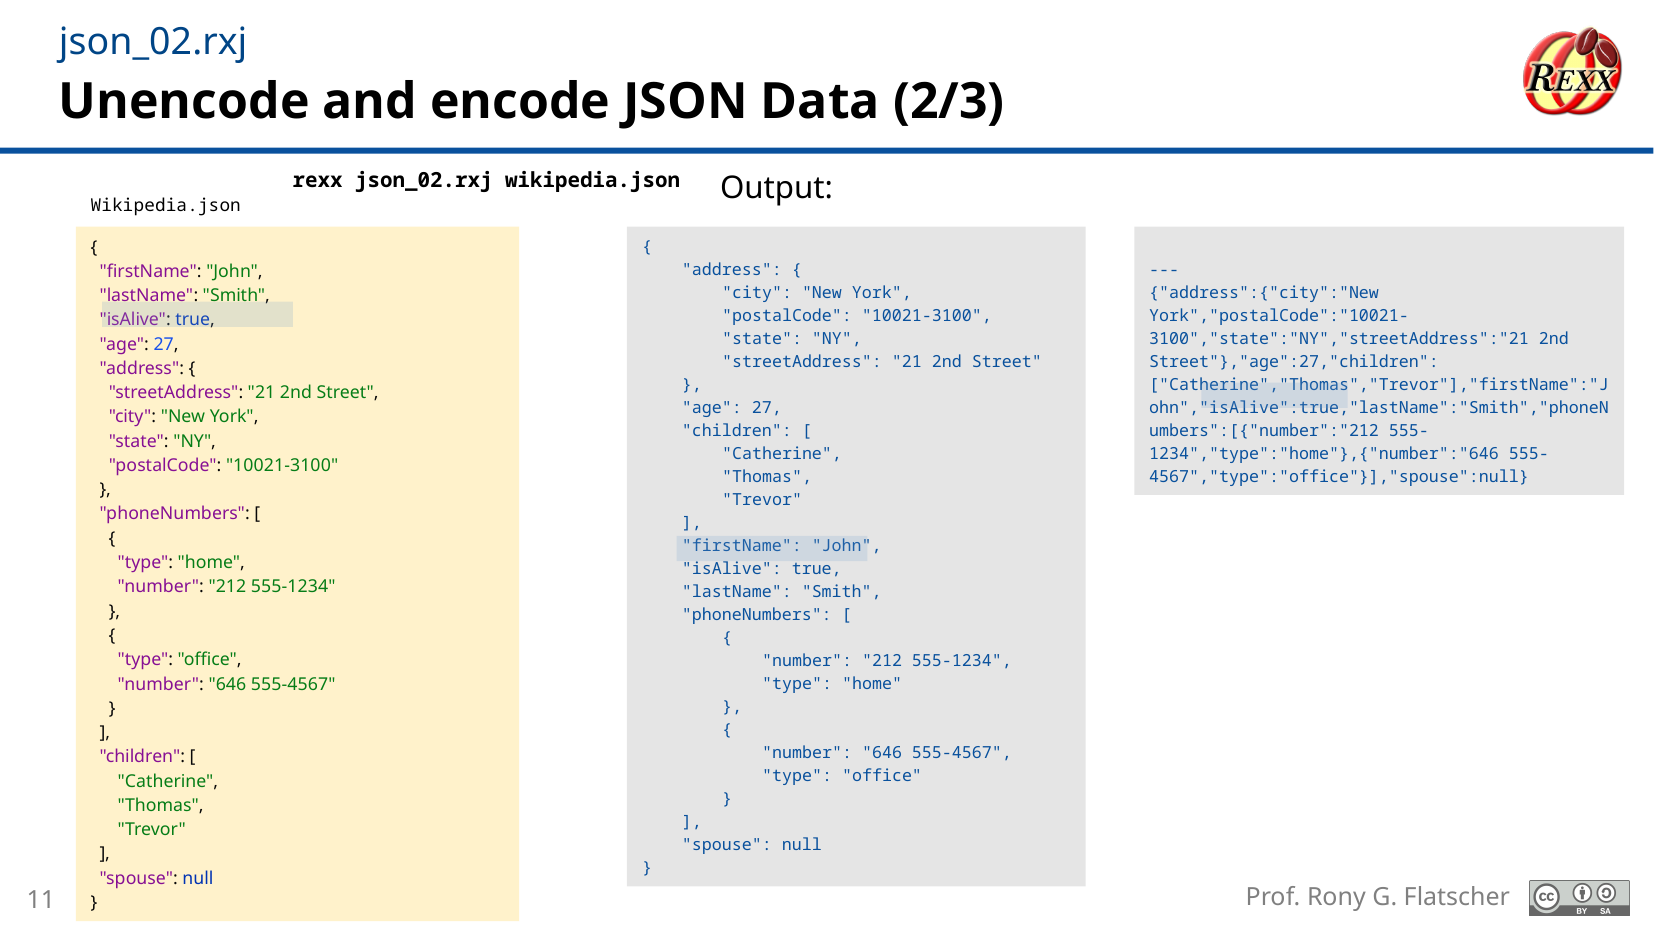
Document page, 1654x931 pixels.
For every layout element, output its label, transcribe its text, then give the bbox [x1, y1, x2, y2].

text_box --- {"address":{"city":"New York","postalCode":"10021-3100","state":"NY","streetAddress":"21 2nd Street"},"age":27,"children":["Catherine","Thomas","Trevor"],"firstName":"John","isAlive":true,"lastName":"Smith","phoneNumbers":[{"number":"212 555-1234","type":"home"},{"number":"646 555-4567","type":"office"}],"spouse":null} [1134, 226, 1625, 481]
text_box Wikipedia.json [75, 185, 504, 227]
text_box [1201, 382, 1348, 408]
text_box rexx json_02.rxj wikipedia.json [277, 157, 706, 214]
text_box [676, 535, 868, 562]
title json_02.rxj Unencode and encode JSON Data (2/3) [0, 0, 1625, 148]
text_box { "firstName": "John", "lastName": "Smith", "isAlive": true, "age": 27, "address": { "streetAddress": "21 2nd Street", "city": "New York", "state": "NY", "postalCode": "10021-3100" }, "phoneNumbers": [ { "type": "home", "number": "212 555-1234" }, { "type": "office", "number": "646 555-4567" } ], "children": [ "Catherine", "Thomas", "Trevor" ], "spouse": null } [75, 226, 520, 910]
text_box Output: [706, 157, 1195, 214]
text_box { "address": { "city": "New York", "postalCode": "10021-3100", "state": "NY", "streetAddress": "21 2nd Street" }, "age": 27, "children": [ "Catherine", "Thomas", "Trevor" ], "firstName": "John", "isAlive": true, "lastName": "Smith", "phoneNumbers": [ { "number": "212 555-1234", "type": "home" }, { "number": "646 555-4567", "type": "office" } ], "spouse": null } [626, 226, 1086, 872]
text_box [102, 301, 293, 327]
